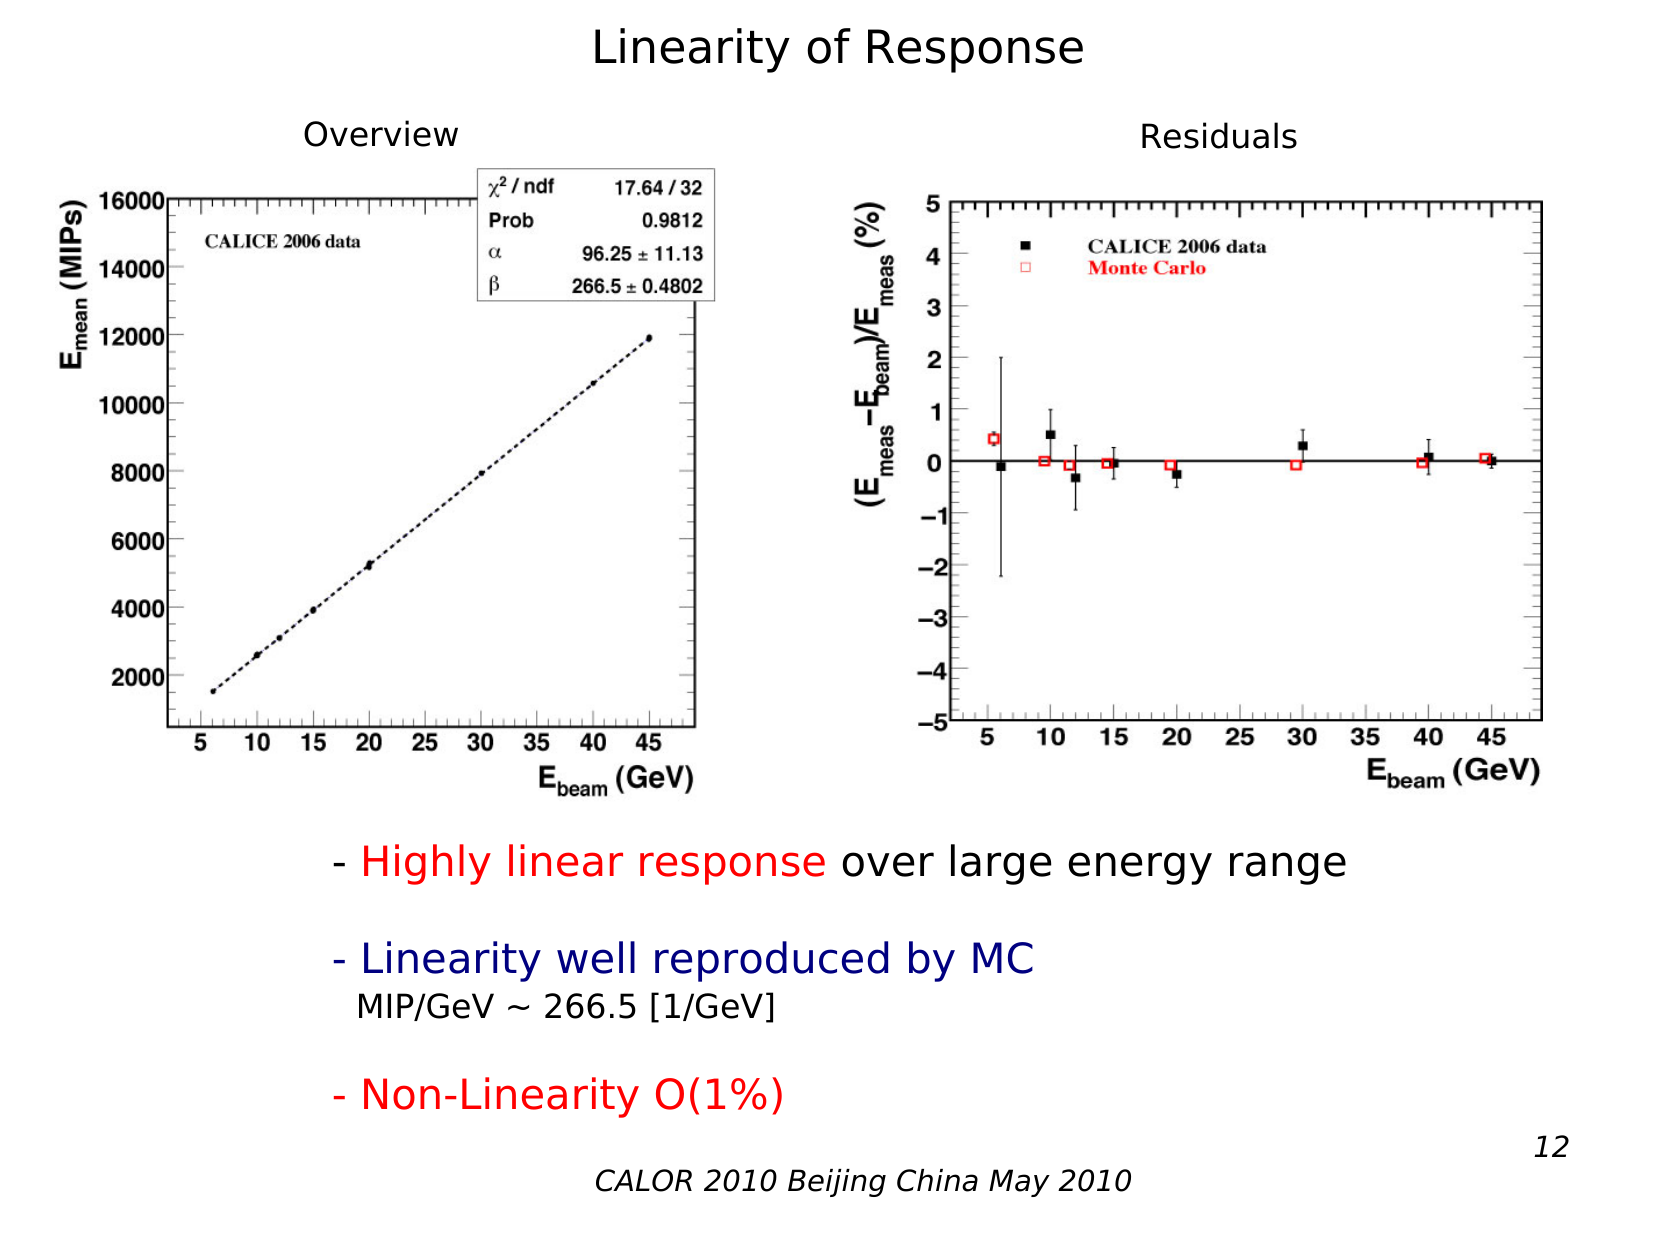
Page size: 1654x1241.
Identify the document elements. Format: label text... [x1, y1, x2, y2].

picture [55, 167, 735, 806]
picture [850, 191, 1543, 798]
text_box Linearity of Response [576, 13, 1092, 82]
text_box Residuals [1124, 110, 1311, 164]
text_box Overview [288, 108, 472, 162]
text_box - Highly linear response over large energy range - Linearity well reproduced by MC MIP/GeV ~ 266.5 [1/GeV] - Non-Linearity O(1%) [317, 830, 1506, 1241]
